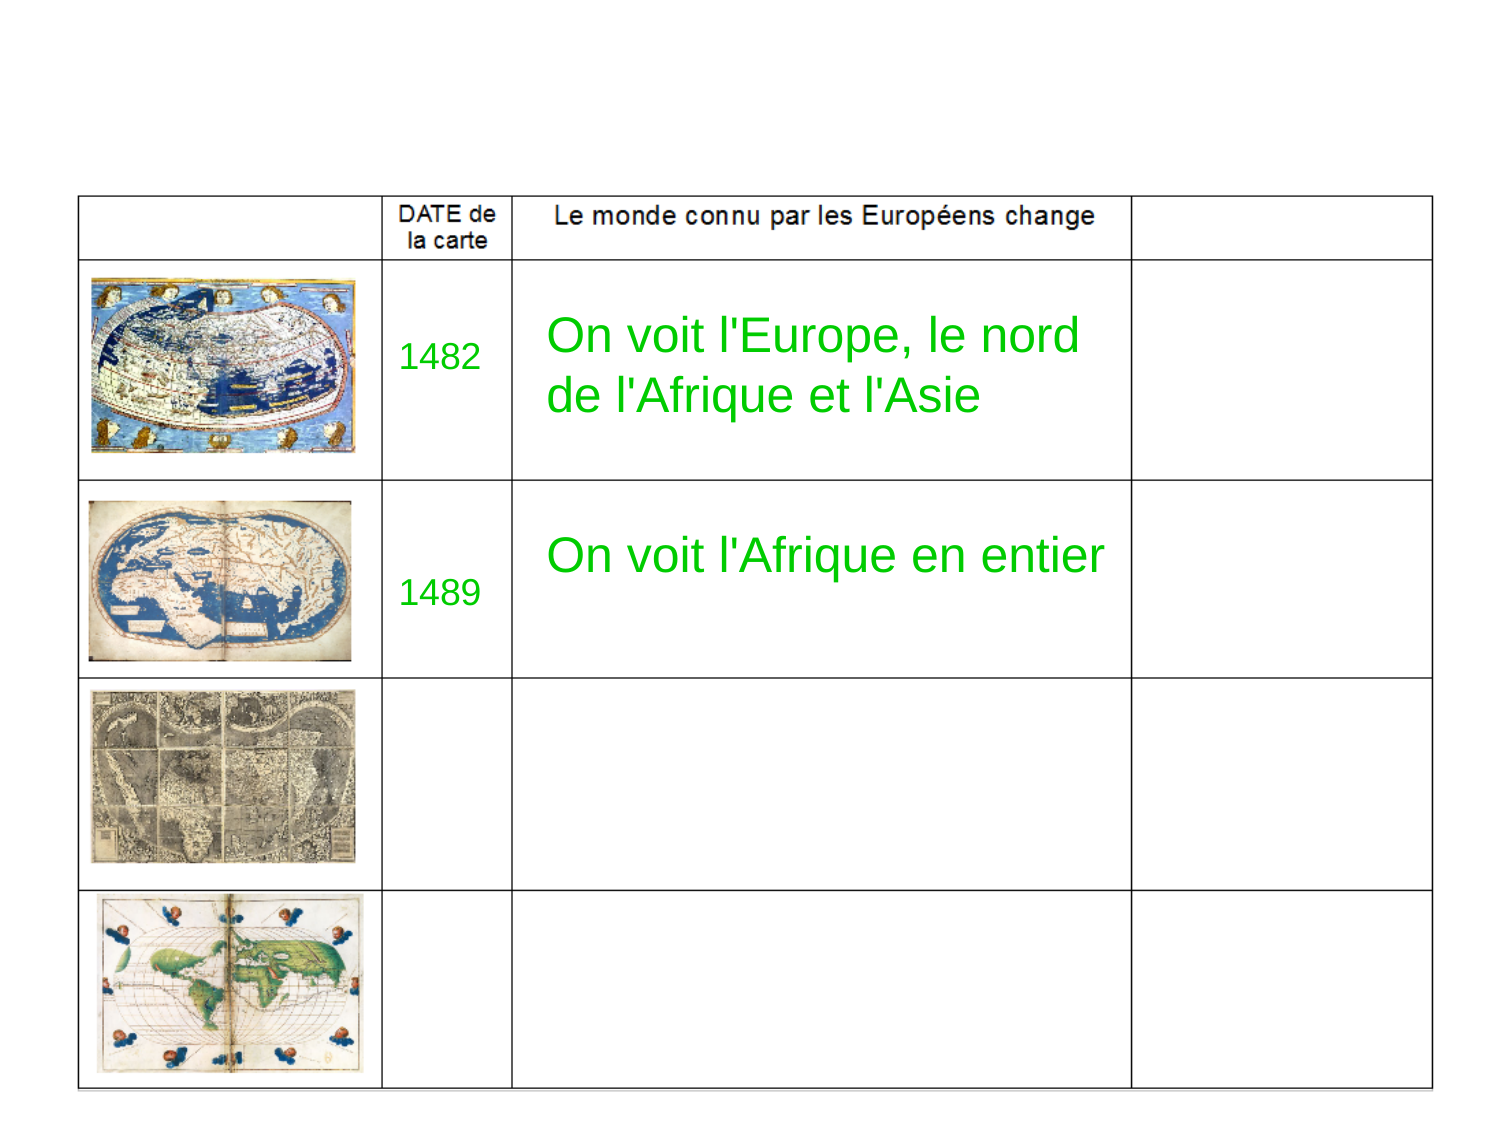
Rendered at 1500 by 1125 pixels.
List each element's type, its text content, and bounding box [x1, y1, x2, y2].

picture [67, 185, 1447, 1093]
text_box 1489 [383, 560, 502, 621]
text_box 1482 [383, 324, 502, 385]
text_box On voit l'Europe, le nord de l'Afrique et l'Asie [531, 295, 1123, 431]
text_box On voit l'Afrique en entier [531, 514, 1123, 590]
